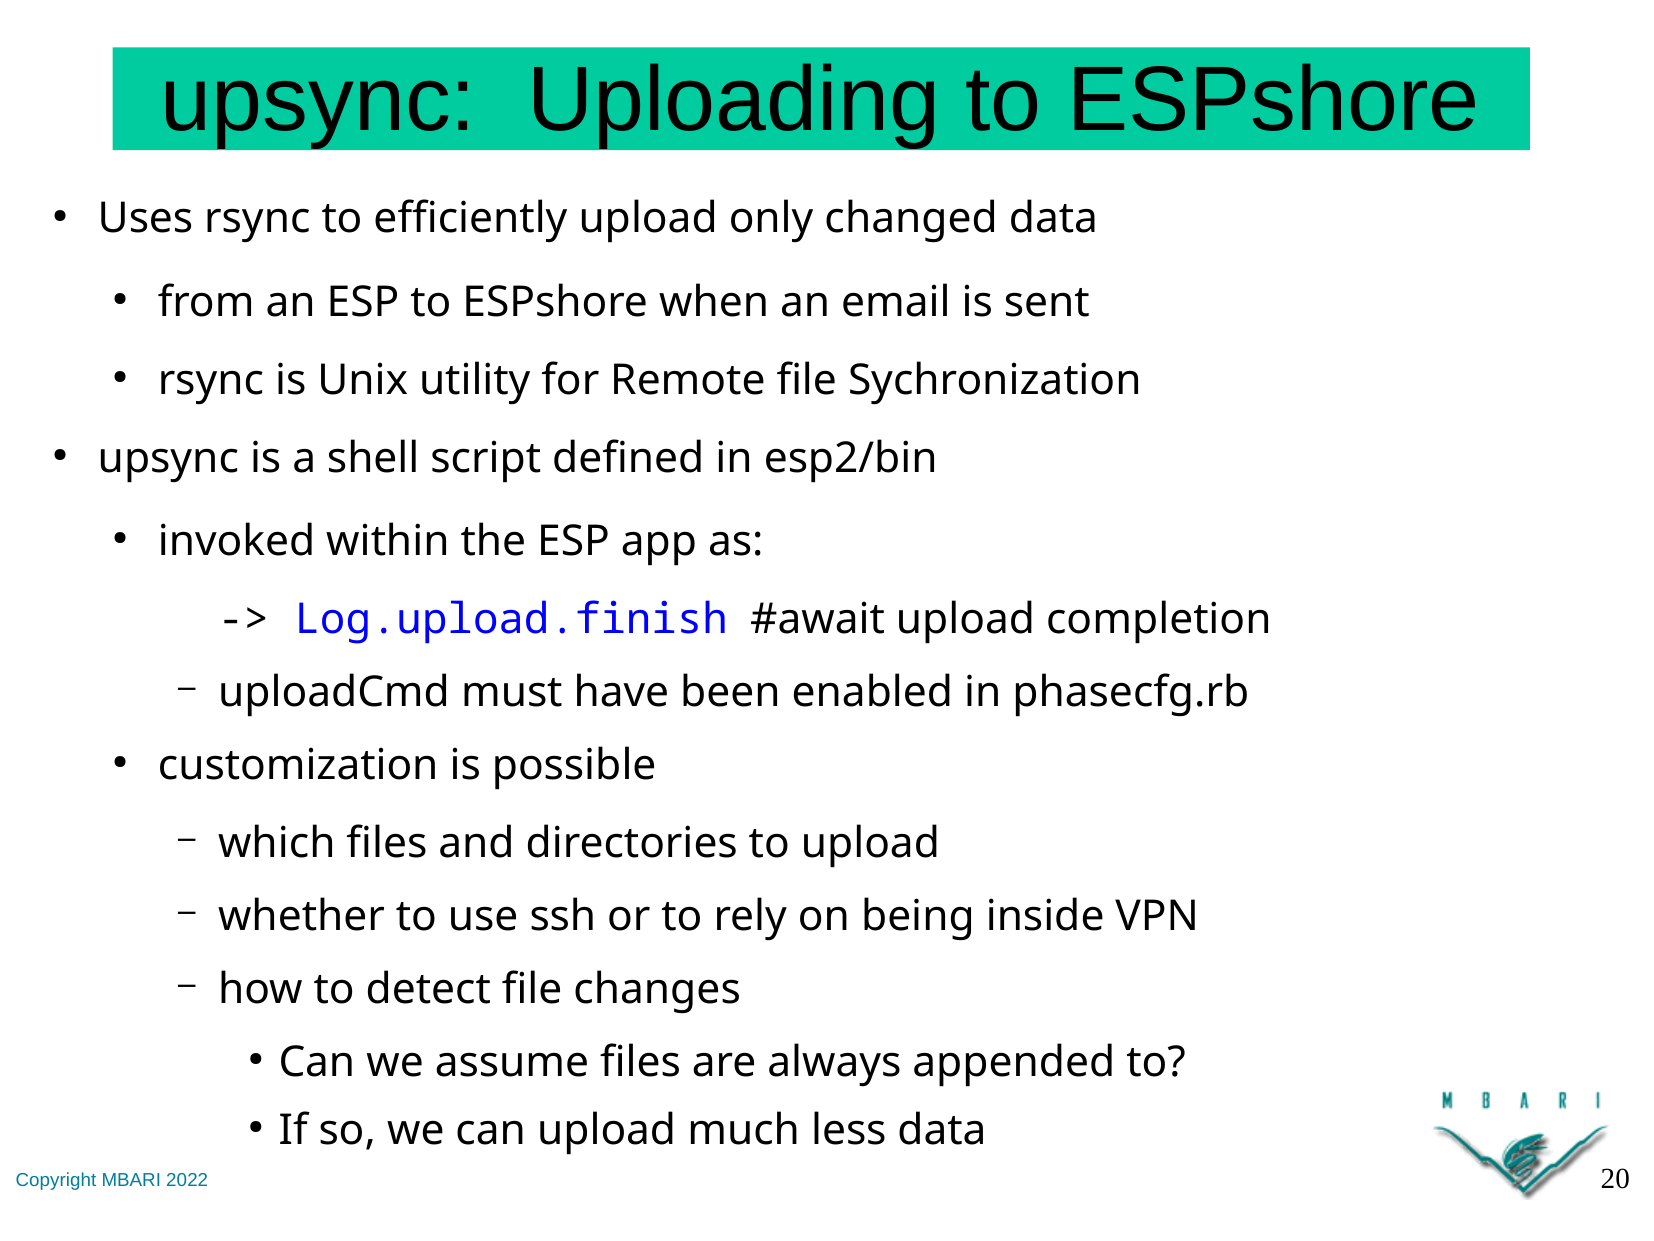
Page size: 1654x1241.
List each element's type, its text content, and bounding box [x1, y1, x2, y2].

list Uses rsync to efficiently upload only changed data from an ESP to ESPshore when an email is sent rsync is Unix utility for Remote file Sychronization upsync is a shell script defined in esp2/bin invoked within the ESP app as: -> Log.upload.finish #await upload completion uploadCmd must have been enabled in phasecfg.rb customization is possible which files and directories to upload whether to use ssh or to rely on being inside VPN how to detect file changes Can we assume files are always appended to? If so, we can upload much less data [37, 187, 1613, 1163]
title upsync: Uploading to ESPshore [112, 47, 1530, 151]
picture [1426, 1163, 1613, 1200]
